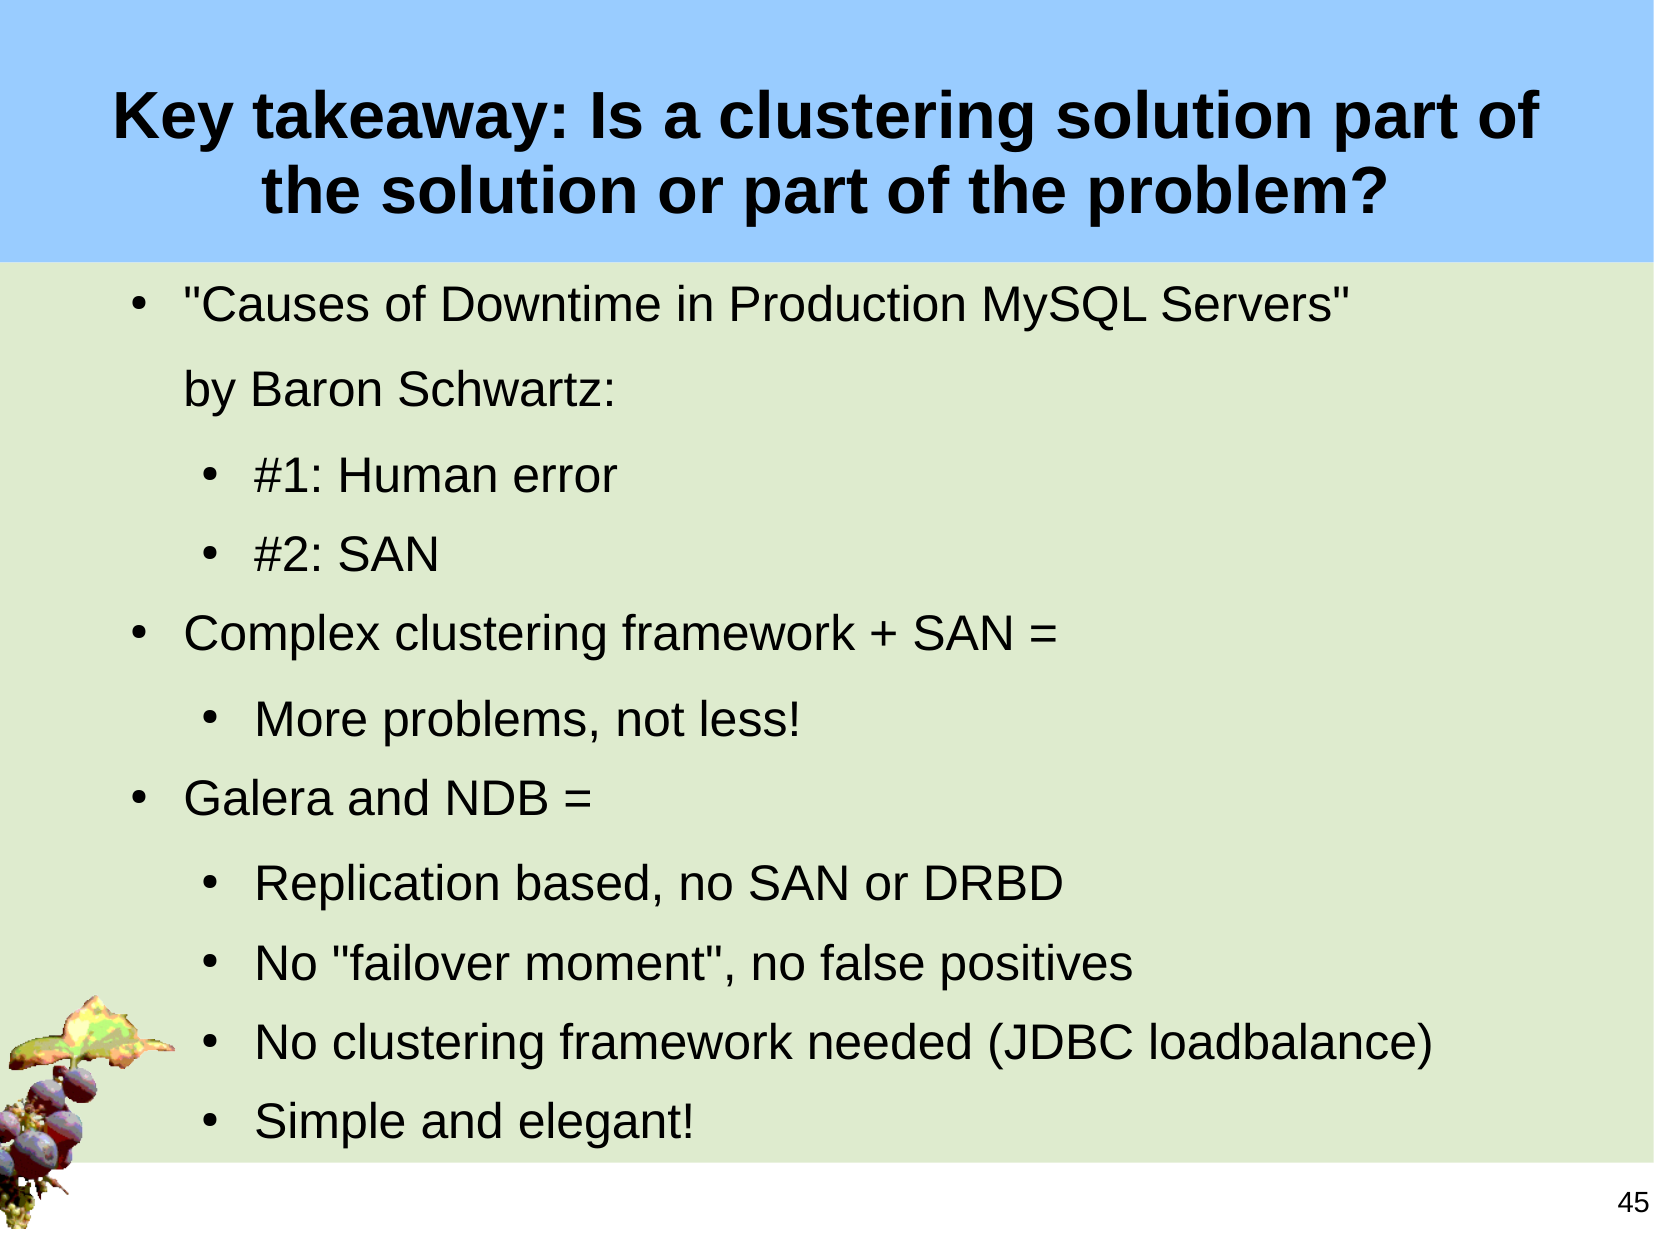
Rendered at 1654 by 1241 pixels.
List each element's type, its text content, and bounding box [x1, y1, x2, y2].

list "Causes of Downtime in Production MySQL Servers" by Baron Schwartz: #1: Human error #2: SAN Complex clustering framework + SAN = More problems, not less! Galera and NDB = Replication based, no SAN or DRBD No "failover moment", no false positives No clustering framework needed (JDBC loadbalance) Simple and elegant! [112, 276, 1571, 1150]
picture [0, 990, 188, 1229]
title Key takeaway: Is a clustering solution part of the solution or part of the problem? [82, 49, 1571, 257]
